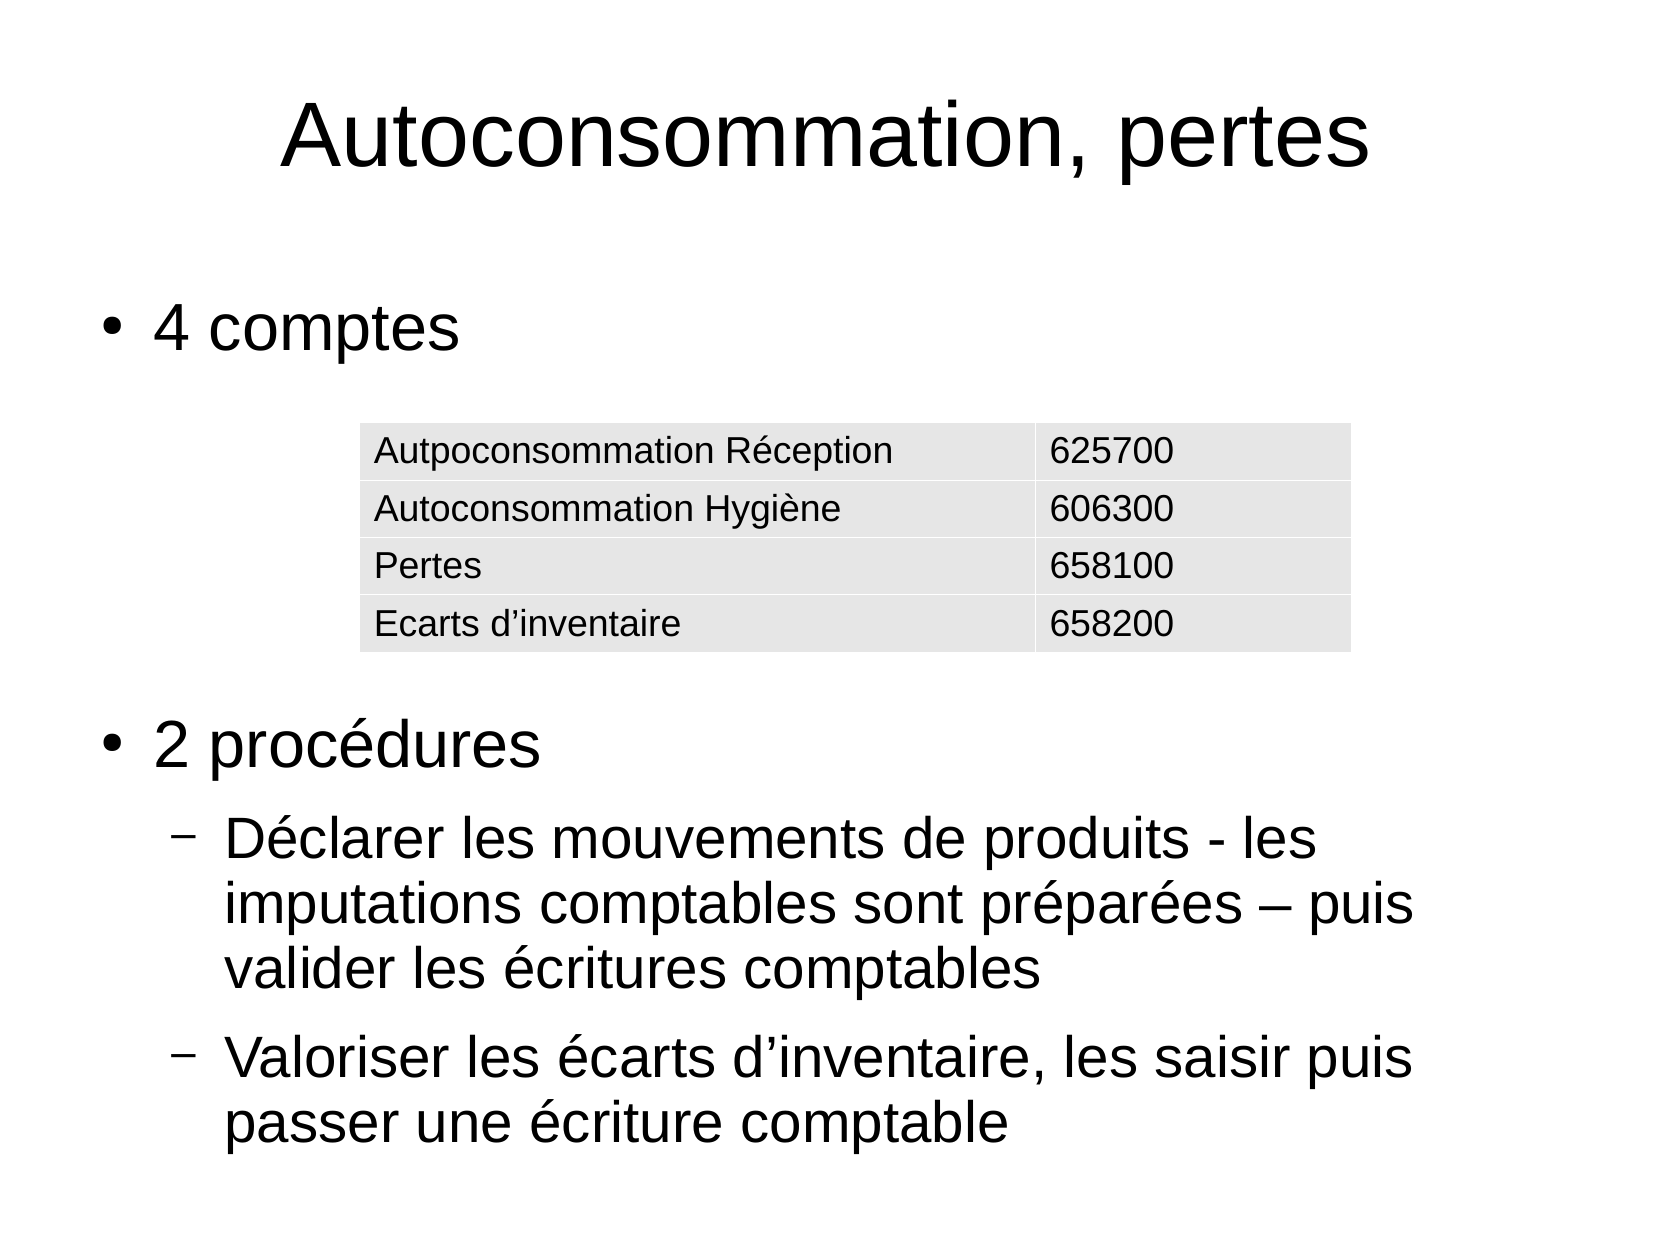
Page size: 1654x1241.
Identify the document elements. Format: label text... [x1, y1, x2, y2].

table_cell 658100 [1036, 538, 1351, 594]
table_cell Pertes [360, 538, 1035, 594]
table_header Autpoconsommation Réception [360, 423, 1035, 480]
table_cell 658200 [1036, 595, 1351, 652]
table_cell Ecarts d’inventaire [360, 595, 1035, 652]
list 4 comptes 2 procédures Déclarer les mouvements de produits - les imputations comptables sont préparées – puis valider les écritures comptables Valoriser les écarts d’inventaire, les saisir puis passer une écriture comptable [82, 290, 1571, 1205]
title Autoconsommation, pertes [82, 31, 1571, 239]
table_header 625700 [1036, 423, 1351, 480]
table_cell Autoconsommation Hygiène [360, 481, 1035, 537]
table_cell 606300 [1036, 481, 1351, 537]
